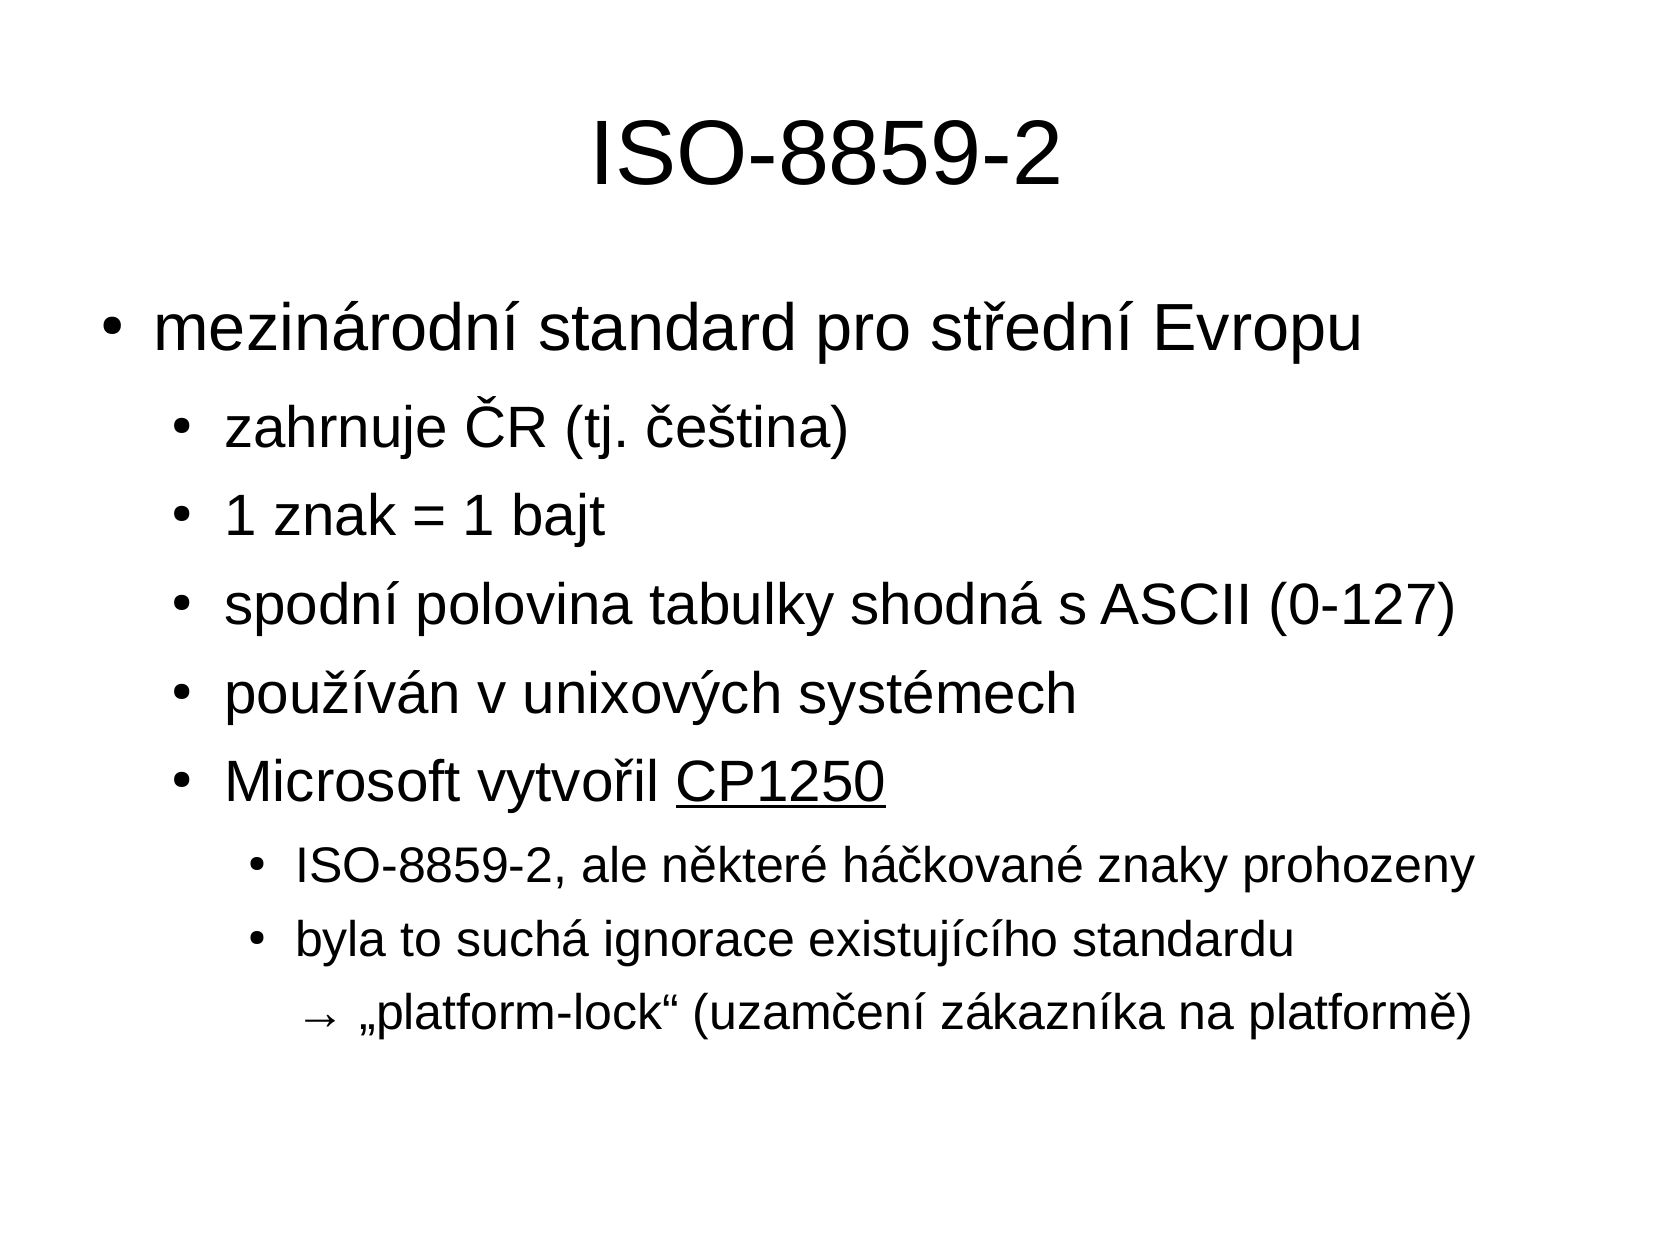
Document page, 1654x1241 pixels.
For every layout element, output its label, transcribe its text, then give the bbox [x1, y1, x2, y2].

list mezinárodní standard pro střední Evropu zahrnuje ČR (tj. čeština) 1 znak = 1 bajt spodní polovina tabulky shodná s ASCII (0-127) používán v unixových systémech Microsoft vytvořil CP1250 ISO-8859-2, ale některé háčkované znaky prohozeny byla to suchá ignorace existujícího standardu → „platform-lock“ (uzamčení zákazníka na platformě) [82, 290, 1571, 1211]
title ISO-8859-2 [82, 49, 1571, 257]
